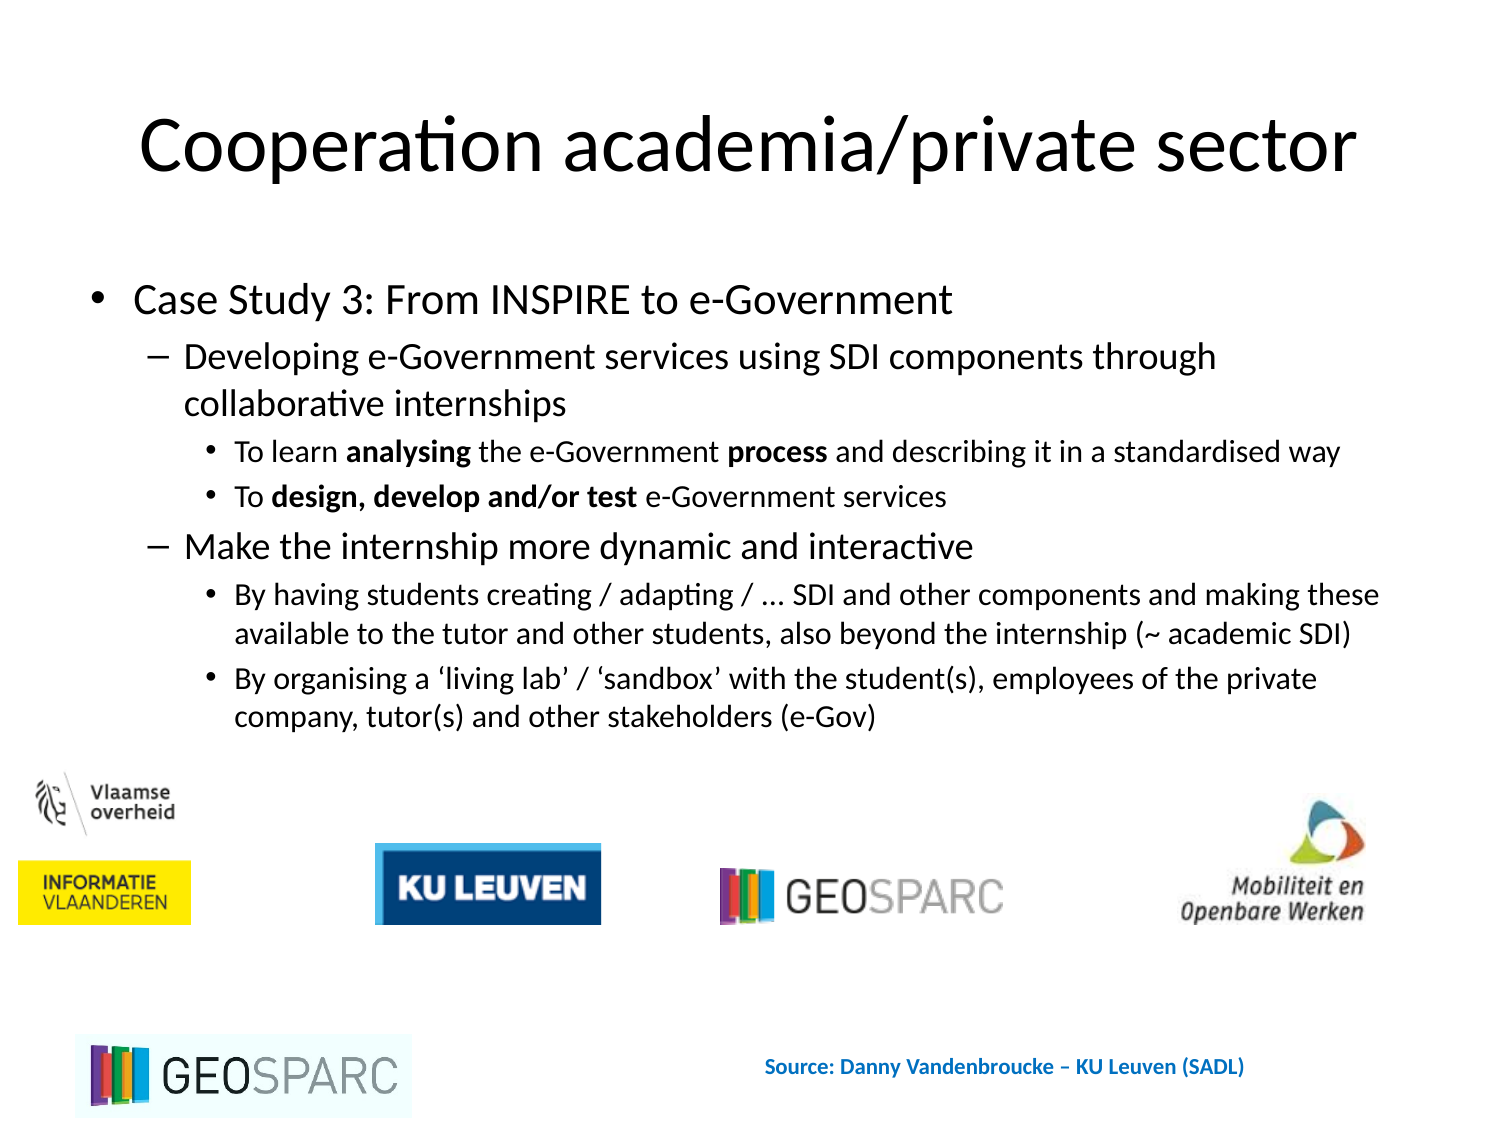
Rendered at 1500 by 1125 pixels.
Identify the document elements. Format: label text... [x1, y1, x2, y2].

title Cooperation academia/private sector [75, 45, 1425, 233]
picture [18, 752, 191, 925]
text_box Source: Danny Vandenbroucke – KU Leuven (SADL) [750, 1050, 1462, 1097]
picture [375, 843, 620, 925]
picture [720, 868, 1003, 925]
list Case Study 3: From INSPIRE to e-Government Developing e-Government services using SDI components through collaborative internships To learn analysing the e-Government process and describing it in a standardised way To design, develop and/or test e-Government services Make the internship more dynamic and interactive By having students creating / adapting / ... SDI and other components and making these available to the tutor and other students, also beyond the internship (~ academic SDI) By organising a ‘living lab’ / ‘sandbox’ with the student(s), employees of the private company, tutor(s) and other stakeholders (e-Gov) [75, 262, 1425, 751]
picture [75, 1034, 412, 1118]
picture [1177, 793, 1366, 925]
